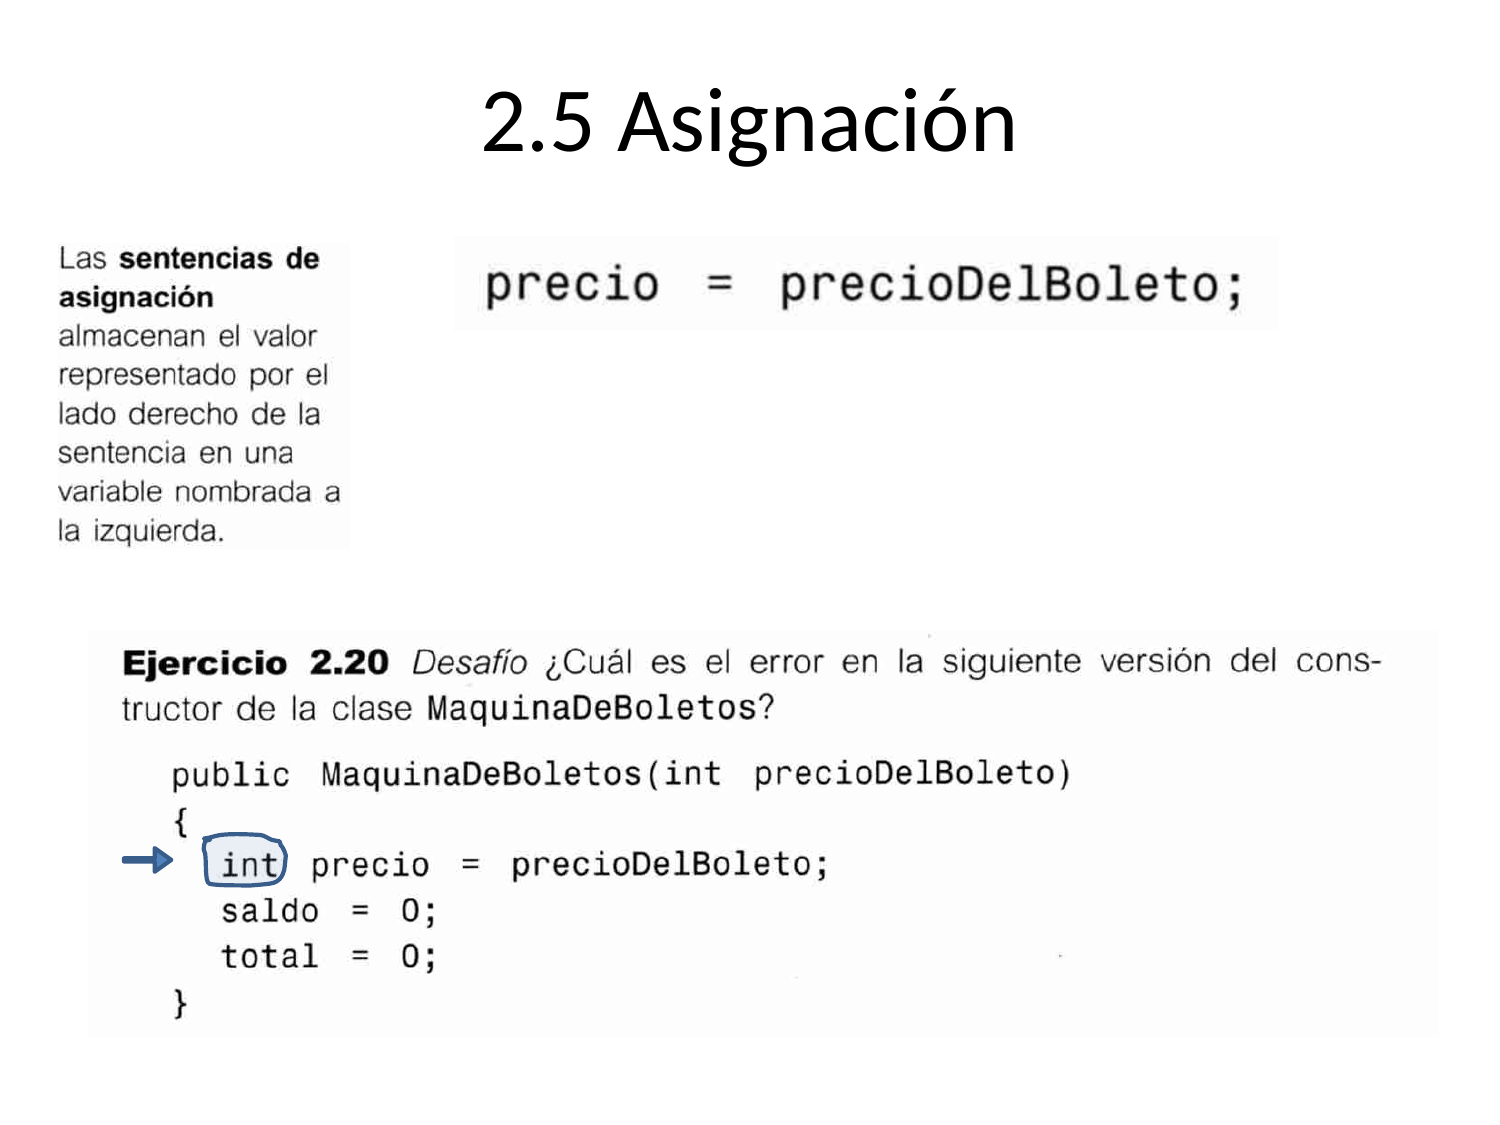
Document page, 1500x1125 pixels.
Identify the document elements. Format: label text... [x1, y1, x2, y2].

picture [58, 243, 350, 549]
text_box [123, 848, 172, 872]
text_box [203, 834, 286, 886]
title 2.5 Asignación [75, 45, 1426, 185]
picture [88, 631, 1439, 1037]
picture [454, 236, 1279, 331]
